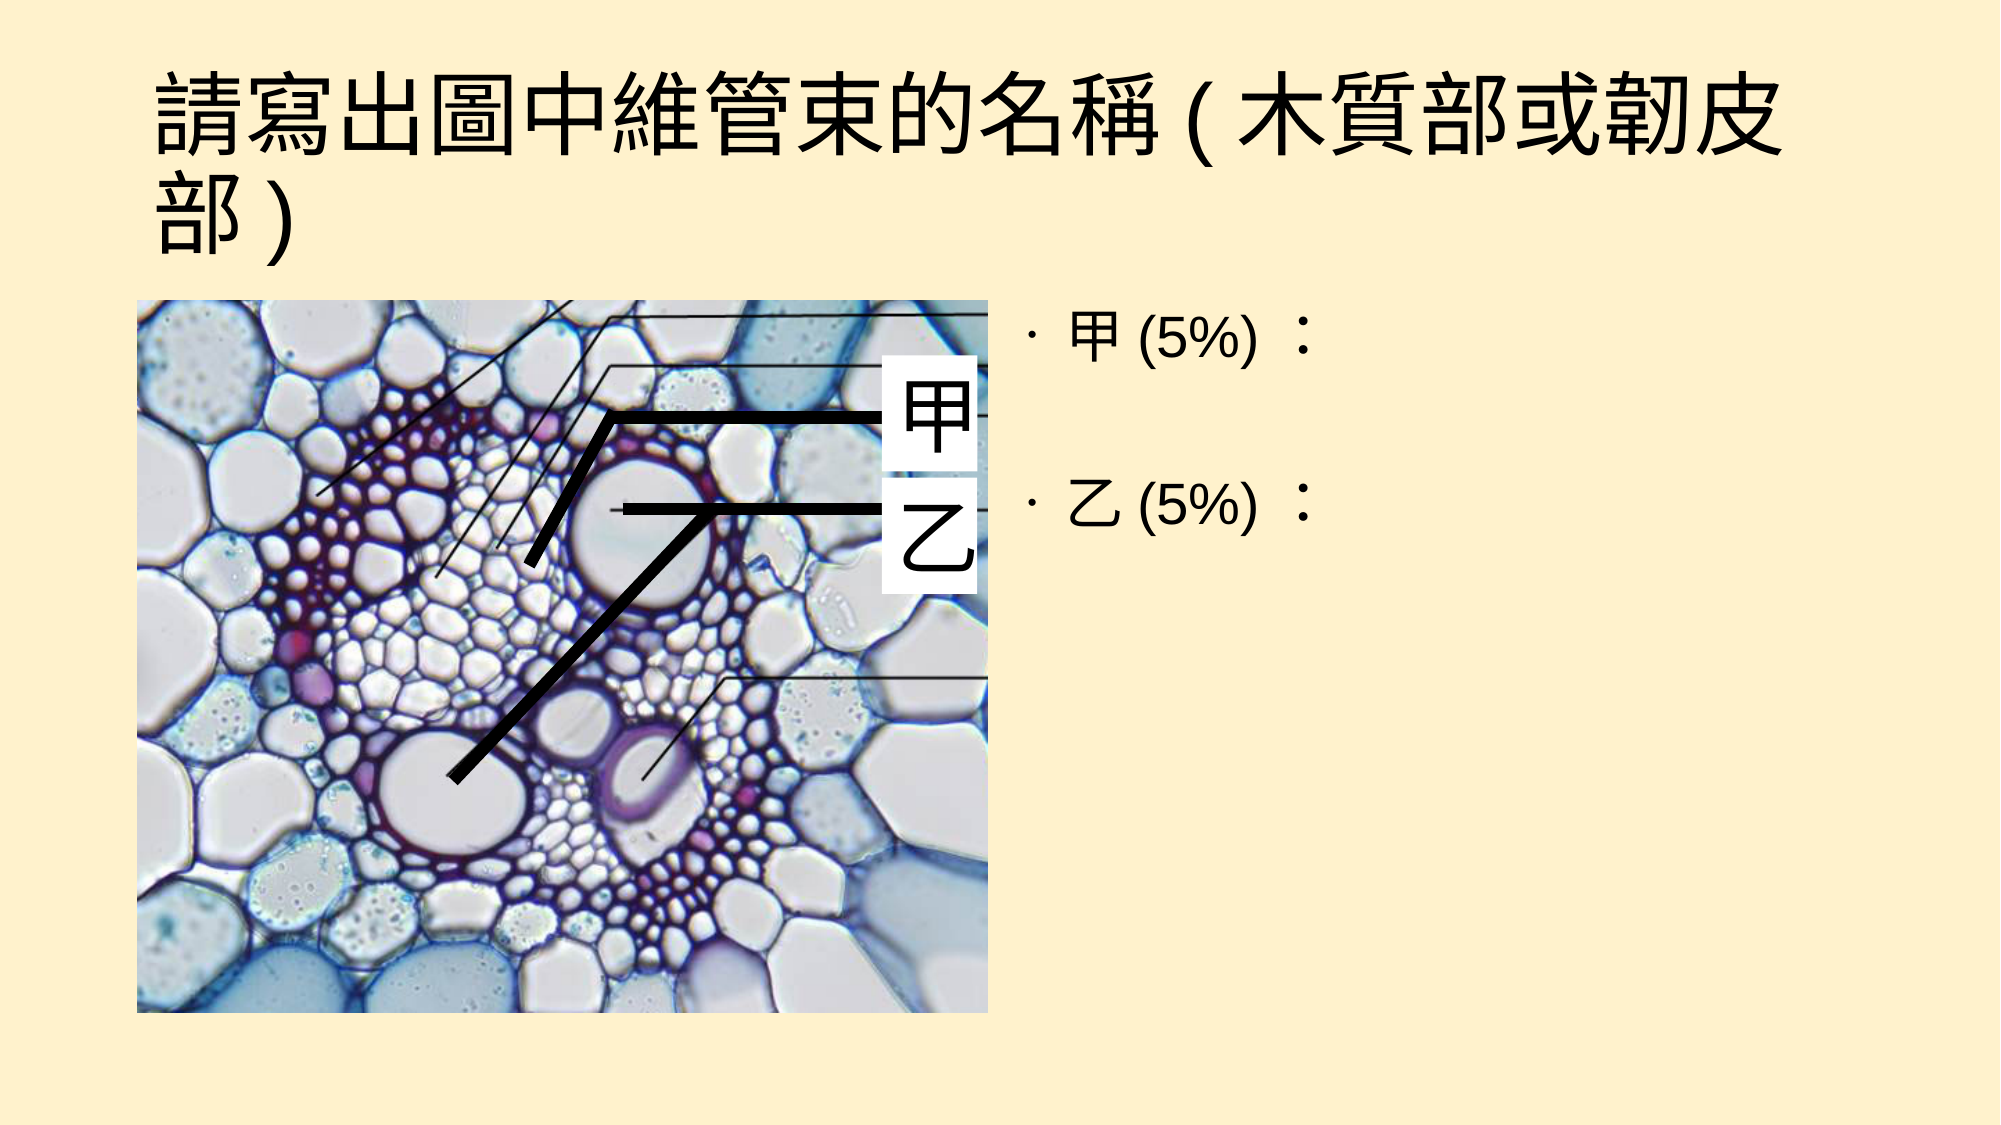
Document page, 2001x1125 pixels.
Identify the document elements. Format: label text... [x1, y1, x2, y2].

title 請寫出圖中維管束的名稱(木質部或韌皮部) [137, 59, 1863, 278]
list 甲(5%)： 乙(5%)： [1012, 299, 1863, 1014]
text_box 乙 [881, 477, 978, 594]
picture [137, 300, 988, 1013]
text_box 甲 [881, 355, 978, 472]
